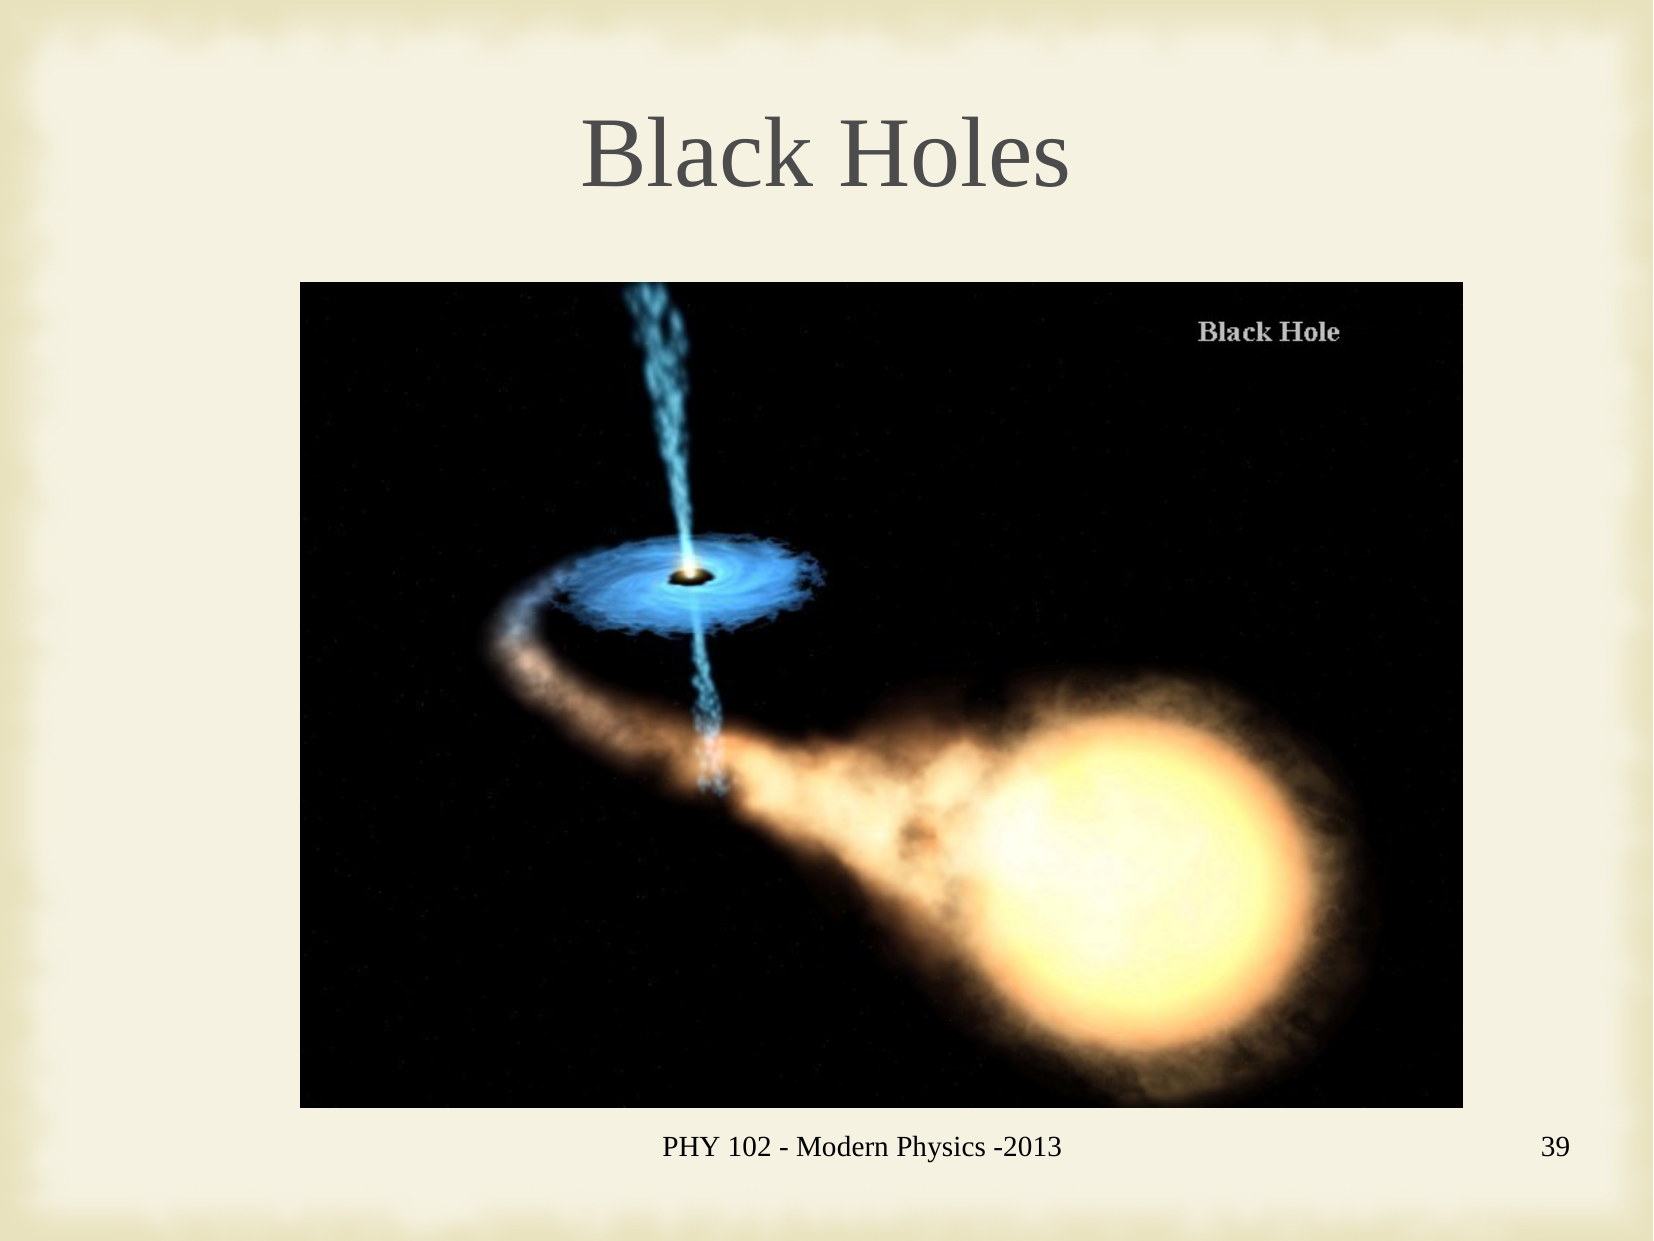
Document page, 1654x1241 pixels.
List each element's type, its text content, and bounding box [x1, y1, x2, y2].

picture [0, 0, 1653, 1241]
title Black Holes [82, 49, 1571, 257]
